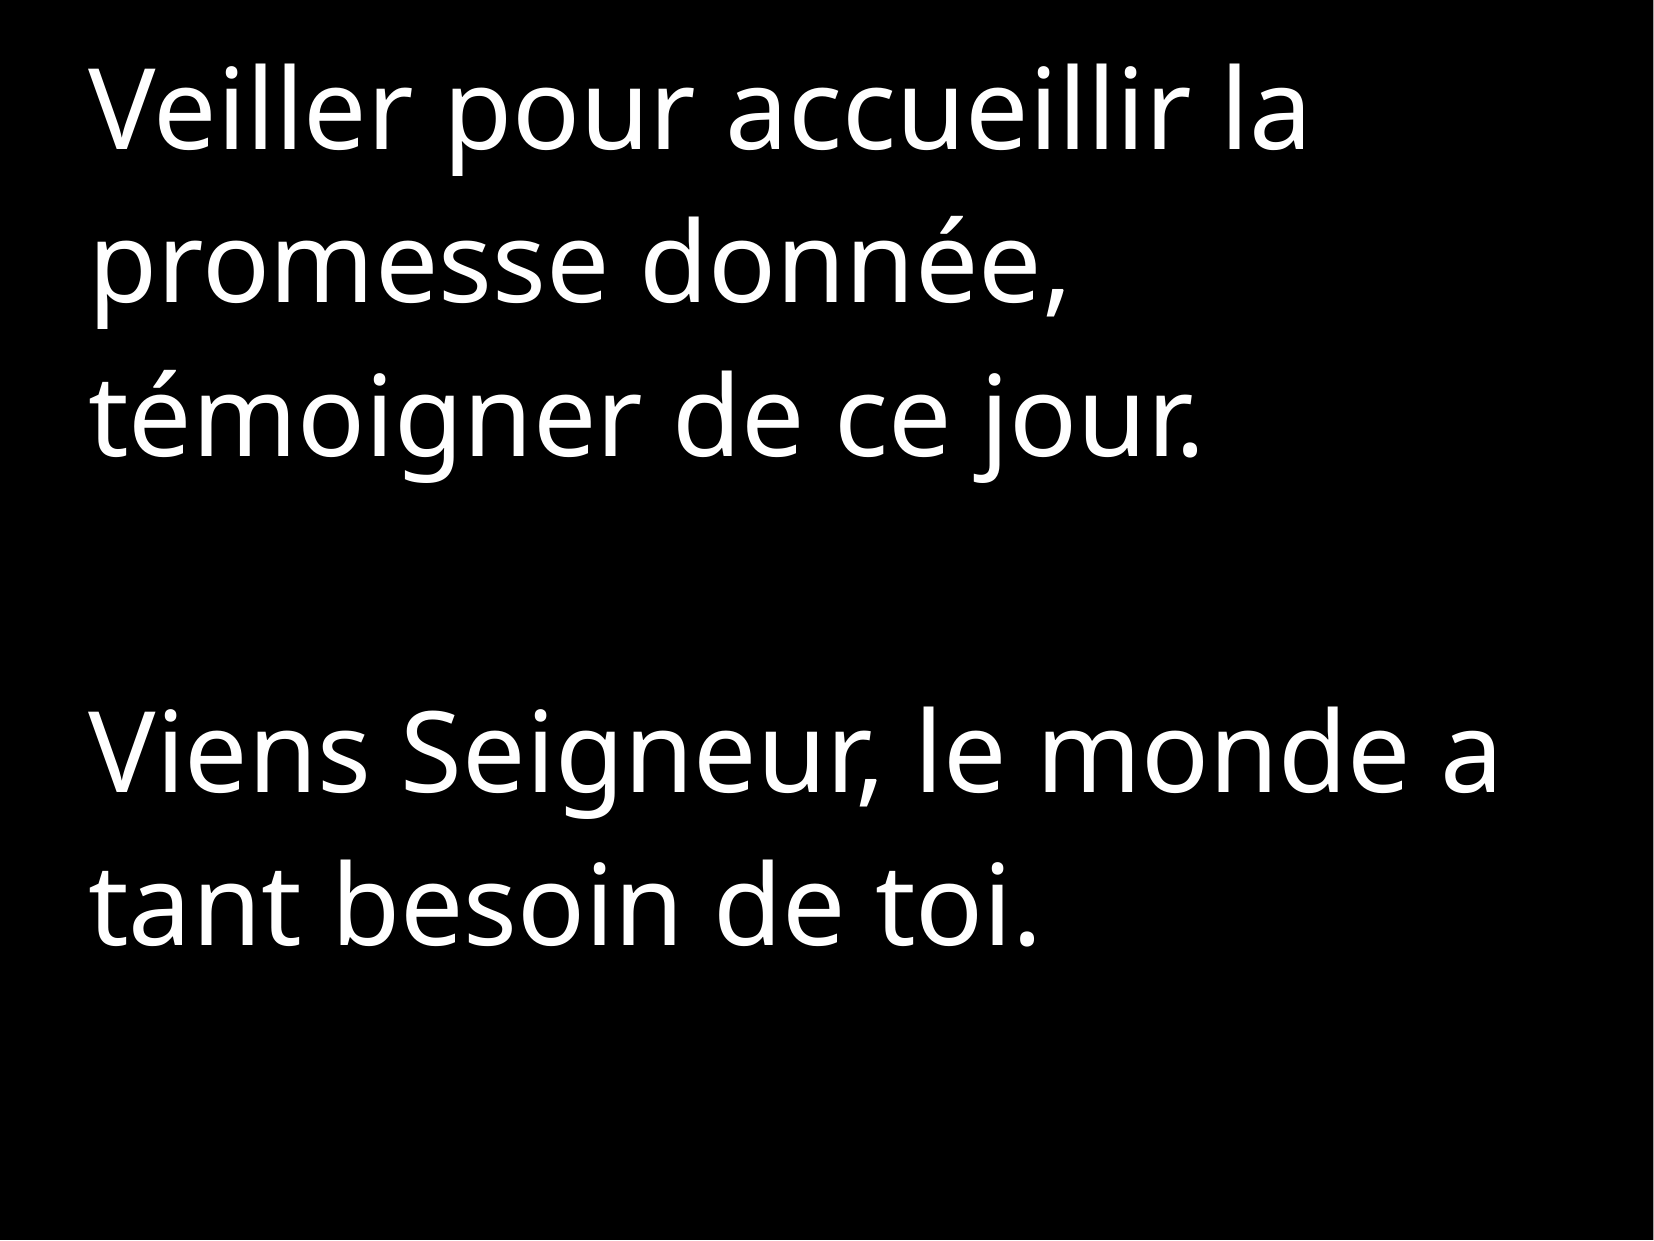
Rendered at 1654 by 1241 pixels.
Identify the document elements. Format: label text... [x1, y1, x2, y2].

list Veiller pour accueillir la promesse donnée, témoigner de ce jour. Viens Seigneur, le monde a tant besoin de toi. [88, 29, 1565, 1241]
